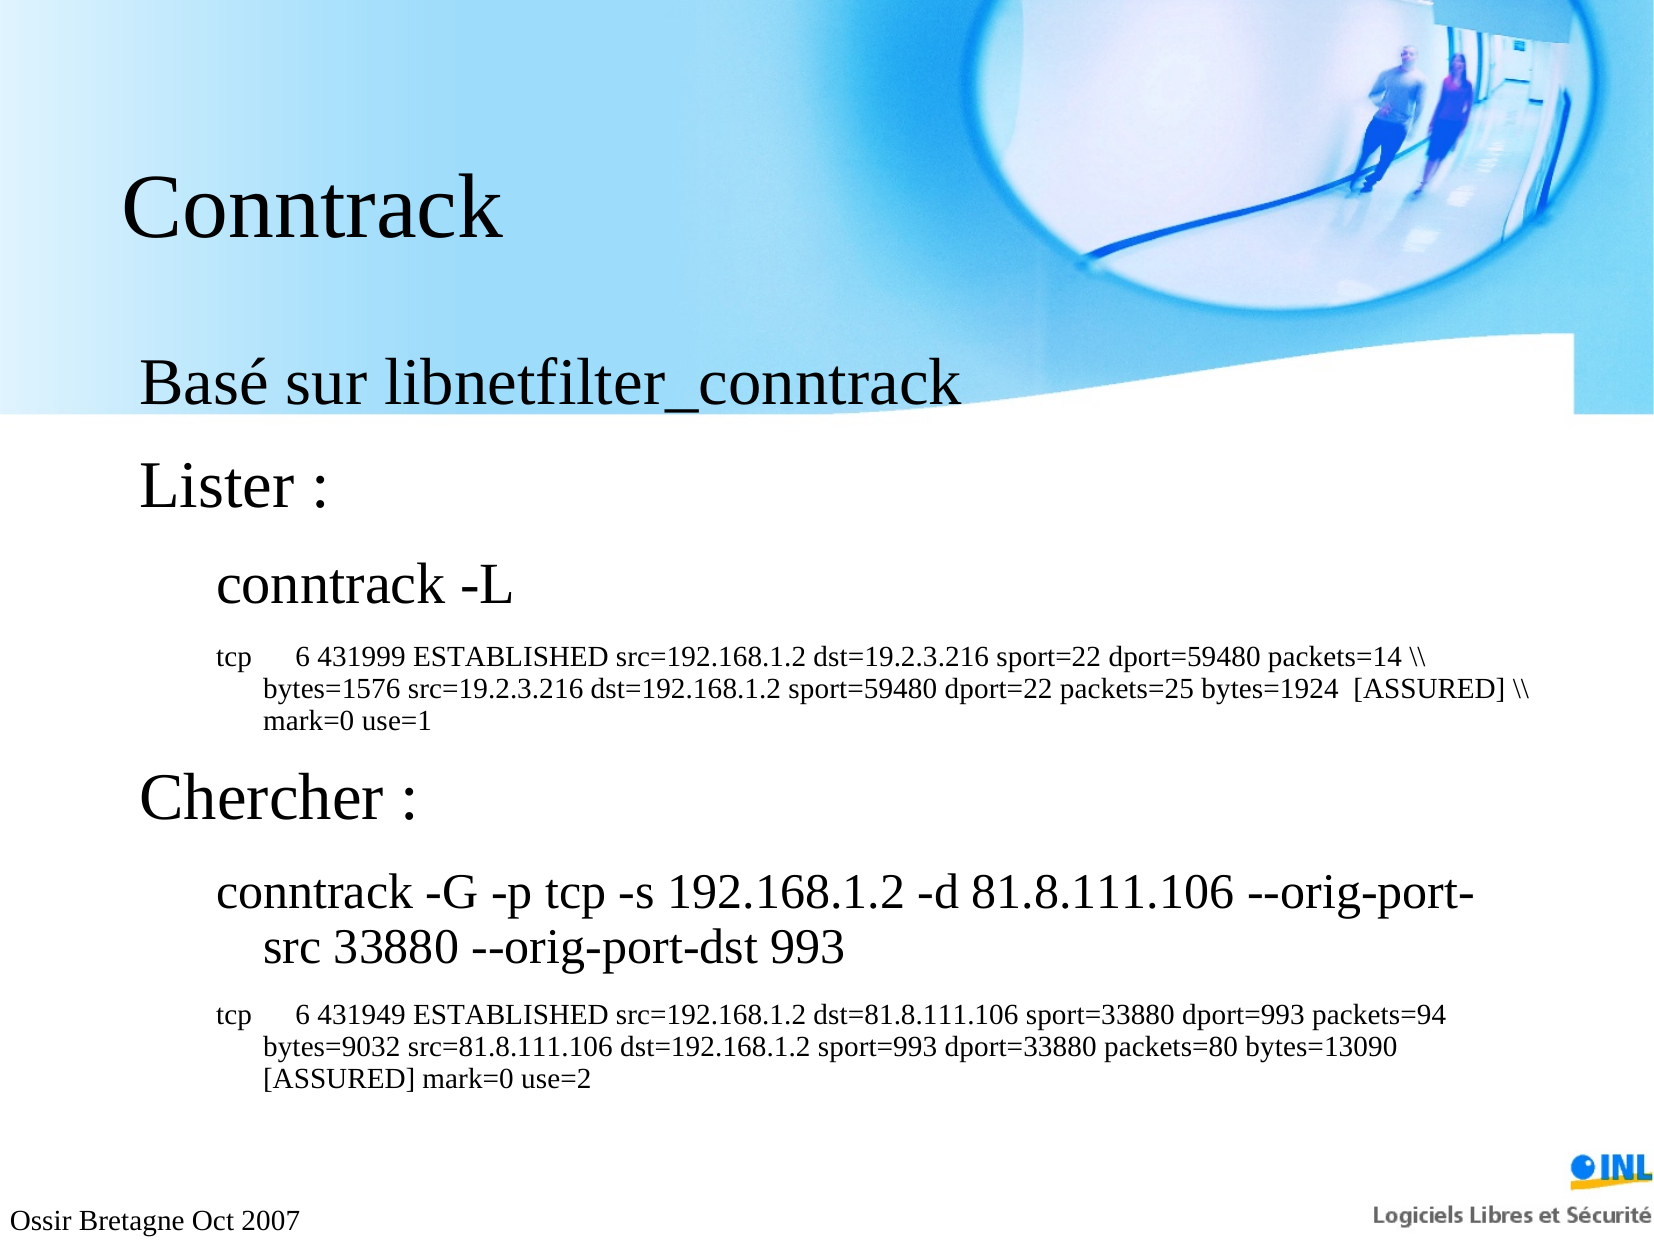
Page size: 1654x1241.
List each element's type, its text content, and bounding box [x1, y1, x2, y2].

picture [0, 0, 1654, 1241]
list Basé sur libnetfilter_conntrack Lister : conntrack -L tcp 6 431999 ESTABLISHED src=192.168.1.2 dst=19.2.3.216 sport=22 dport=59480 packets=14 \\ bytes=1576 src=19.2.3.216 dst=192.168.1.2 sport=59480 dport=22 packets=25 bytes=1924 [ASSURED] \\ mark=0 use=1 Chercher : conntrack -G -p tcp -s 192.168.1.2 -d 81.8.111.106 --orig-port-src 33880 --orig-port-dst 993 tcp 6 431949 ESTABLISHED src=192.168.1.2 dst=81.8.111.106 sport=33880 dport=993 packets=94 bytes=9032 src=81.8.111.106 dst=192.168.1.2 sport=993 dport=33880 packets=80 bytes=13090 [ASSURED] mark=0 use=2 [121, 344, 1534, 1152]
title Conntrack [121, 102, 1534, 311]
